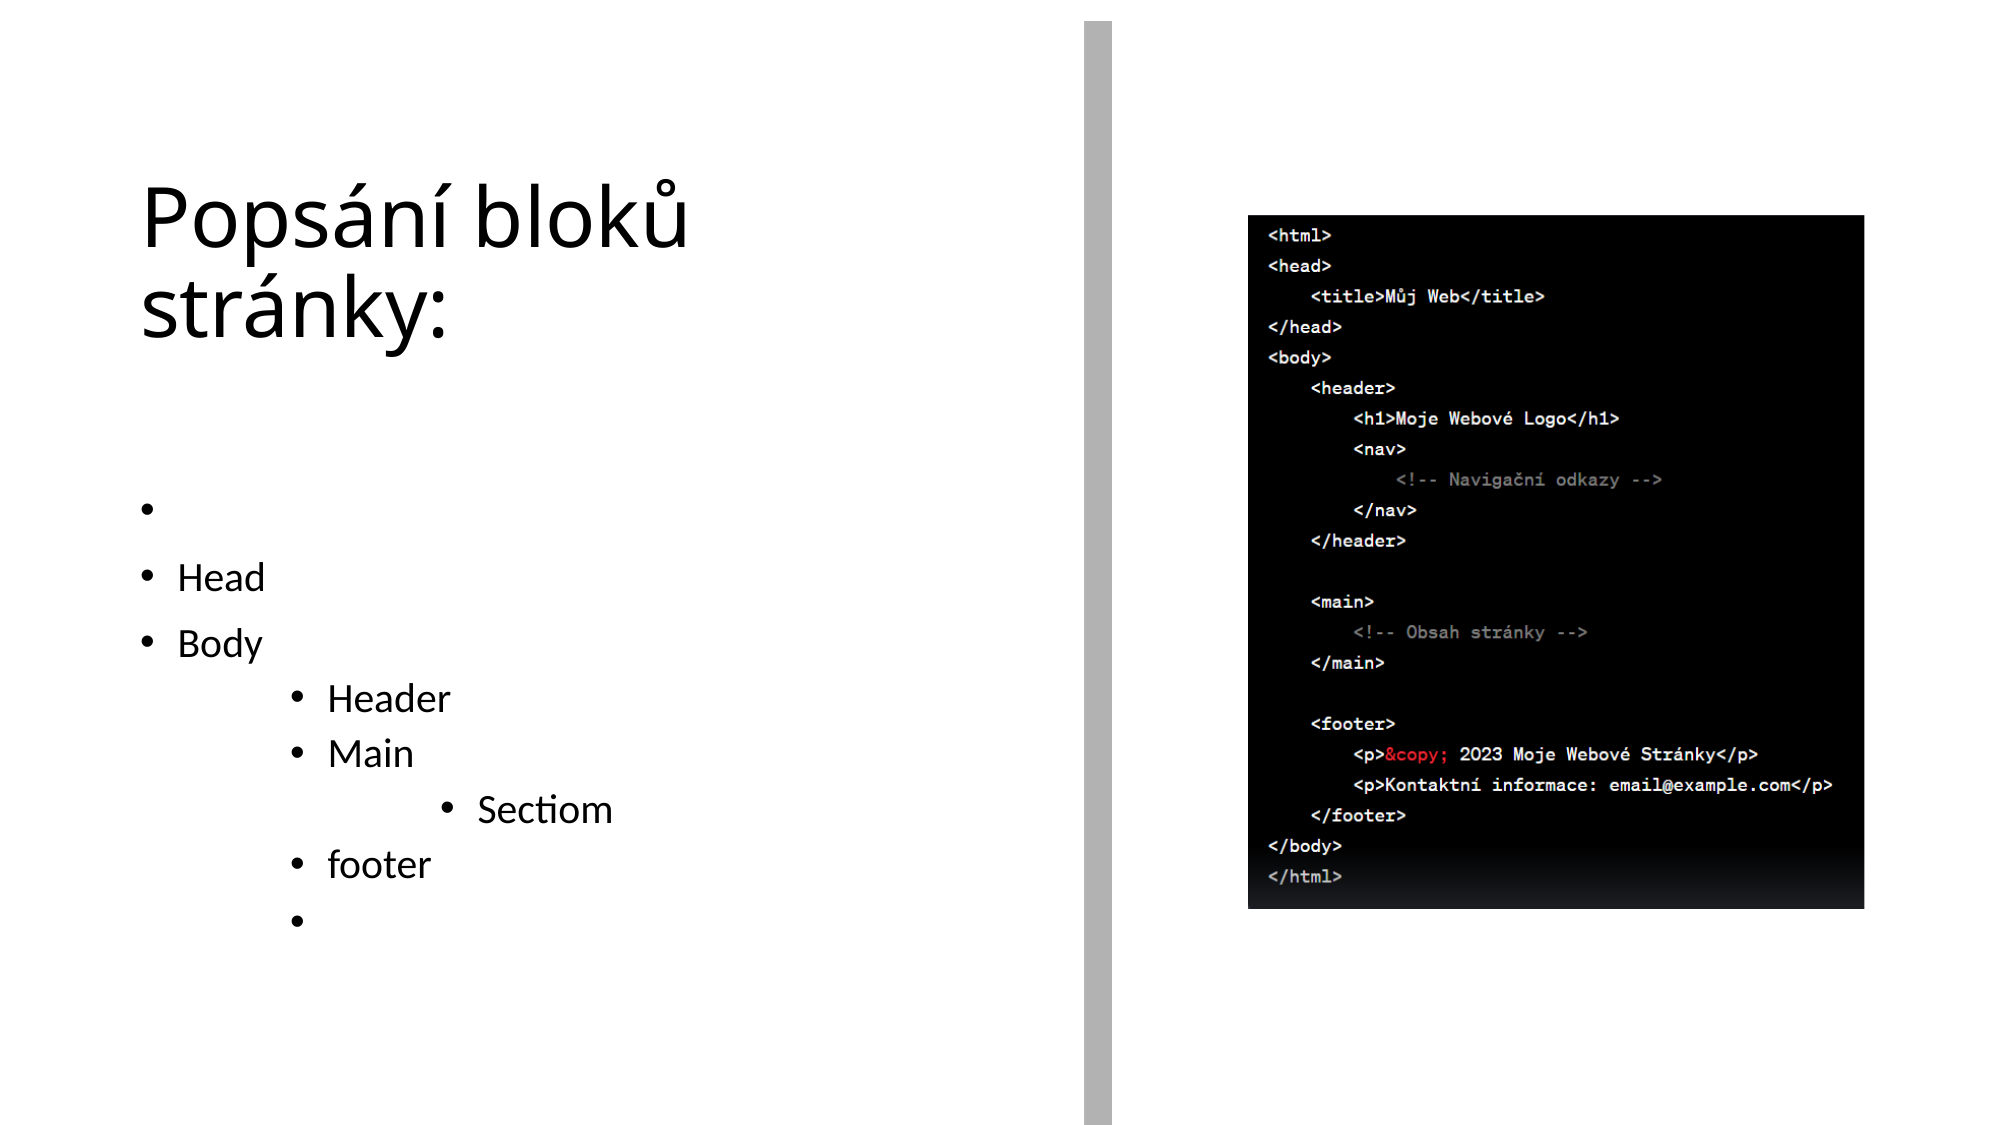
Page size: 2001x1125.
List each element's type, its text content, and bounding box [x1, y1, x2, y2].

list Head Body Header Main Sectiom footer [125, 405, 1001, 1024]
title Popsání bloků stránky: [125, 125, 1001, 405]
picture [1248, 215, 1865, 909]
text_box [1112, 0, 2000, 1125]
